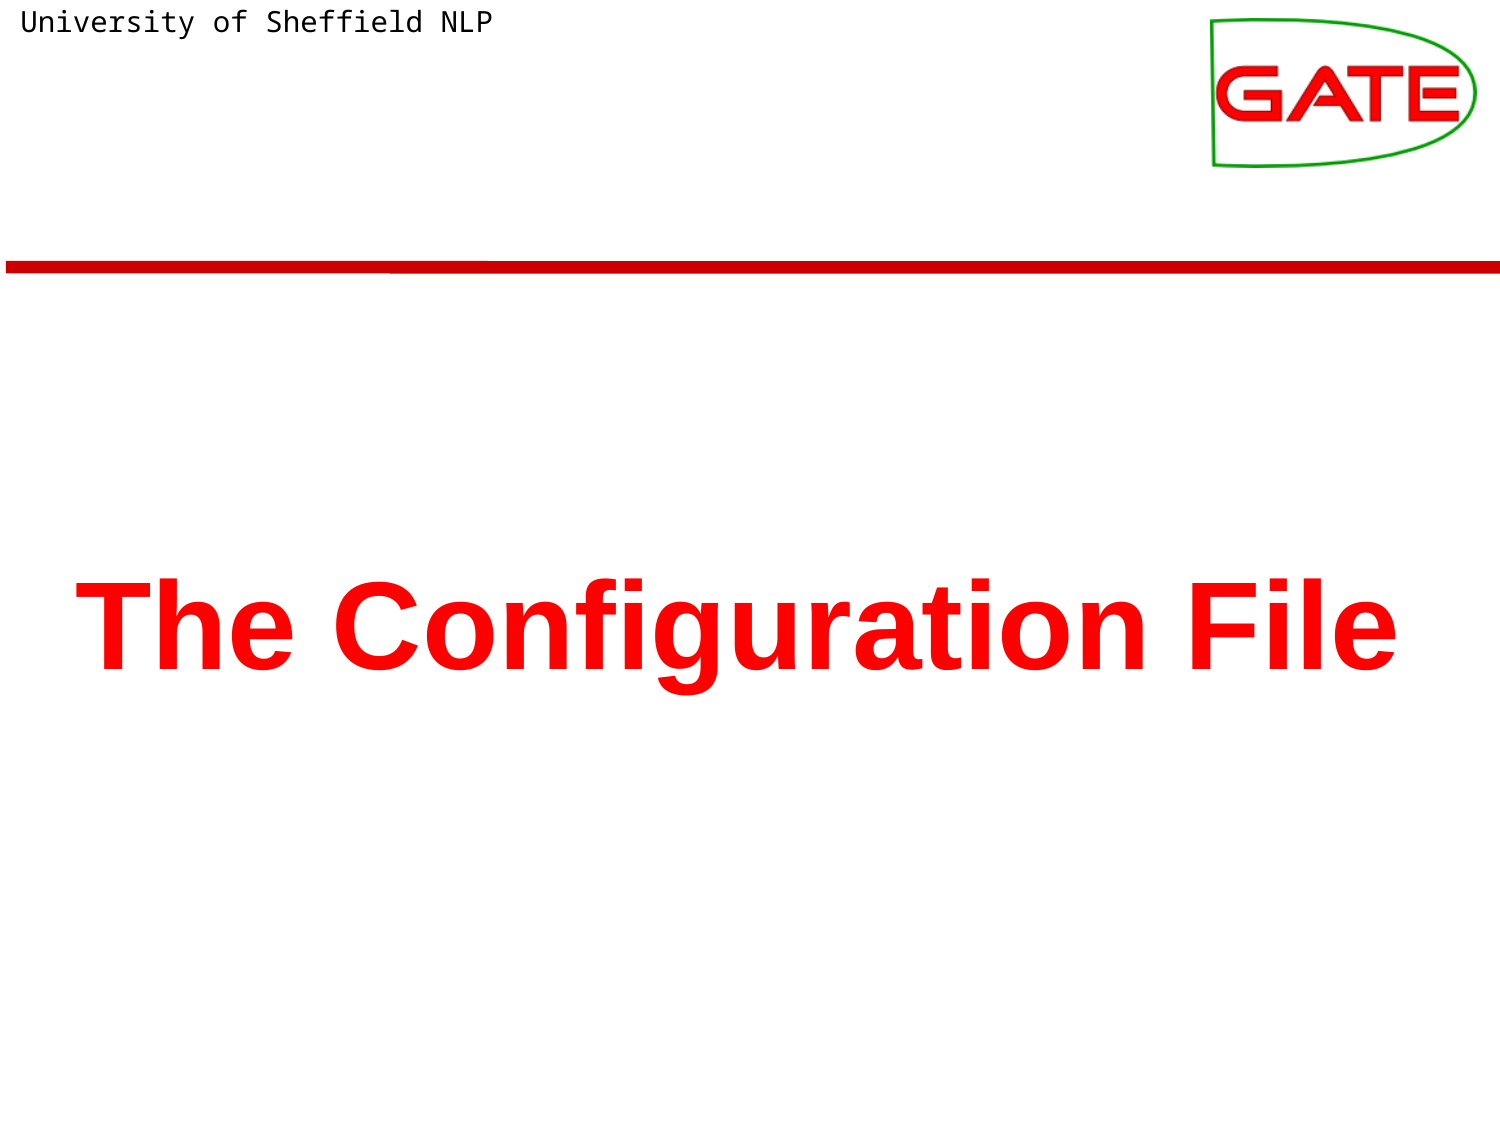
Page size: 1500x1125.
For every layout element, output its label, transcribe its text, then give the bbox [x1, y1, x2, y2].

subtitle The Configuration File [59, 250, 1418, 1002]
picture [1210, 18, 1477, 168]
